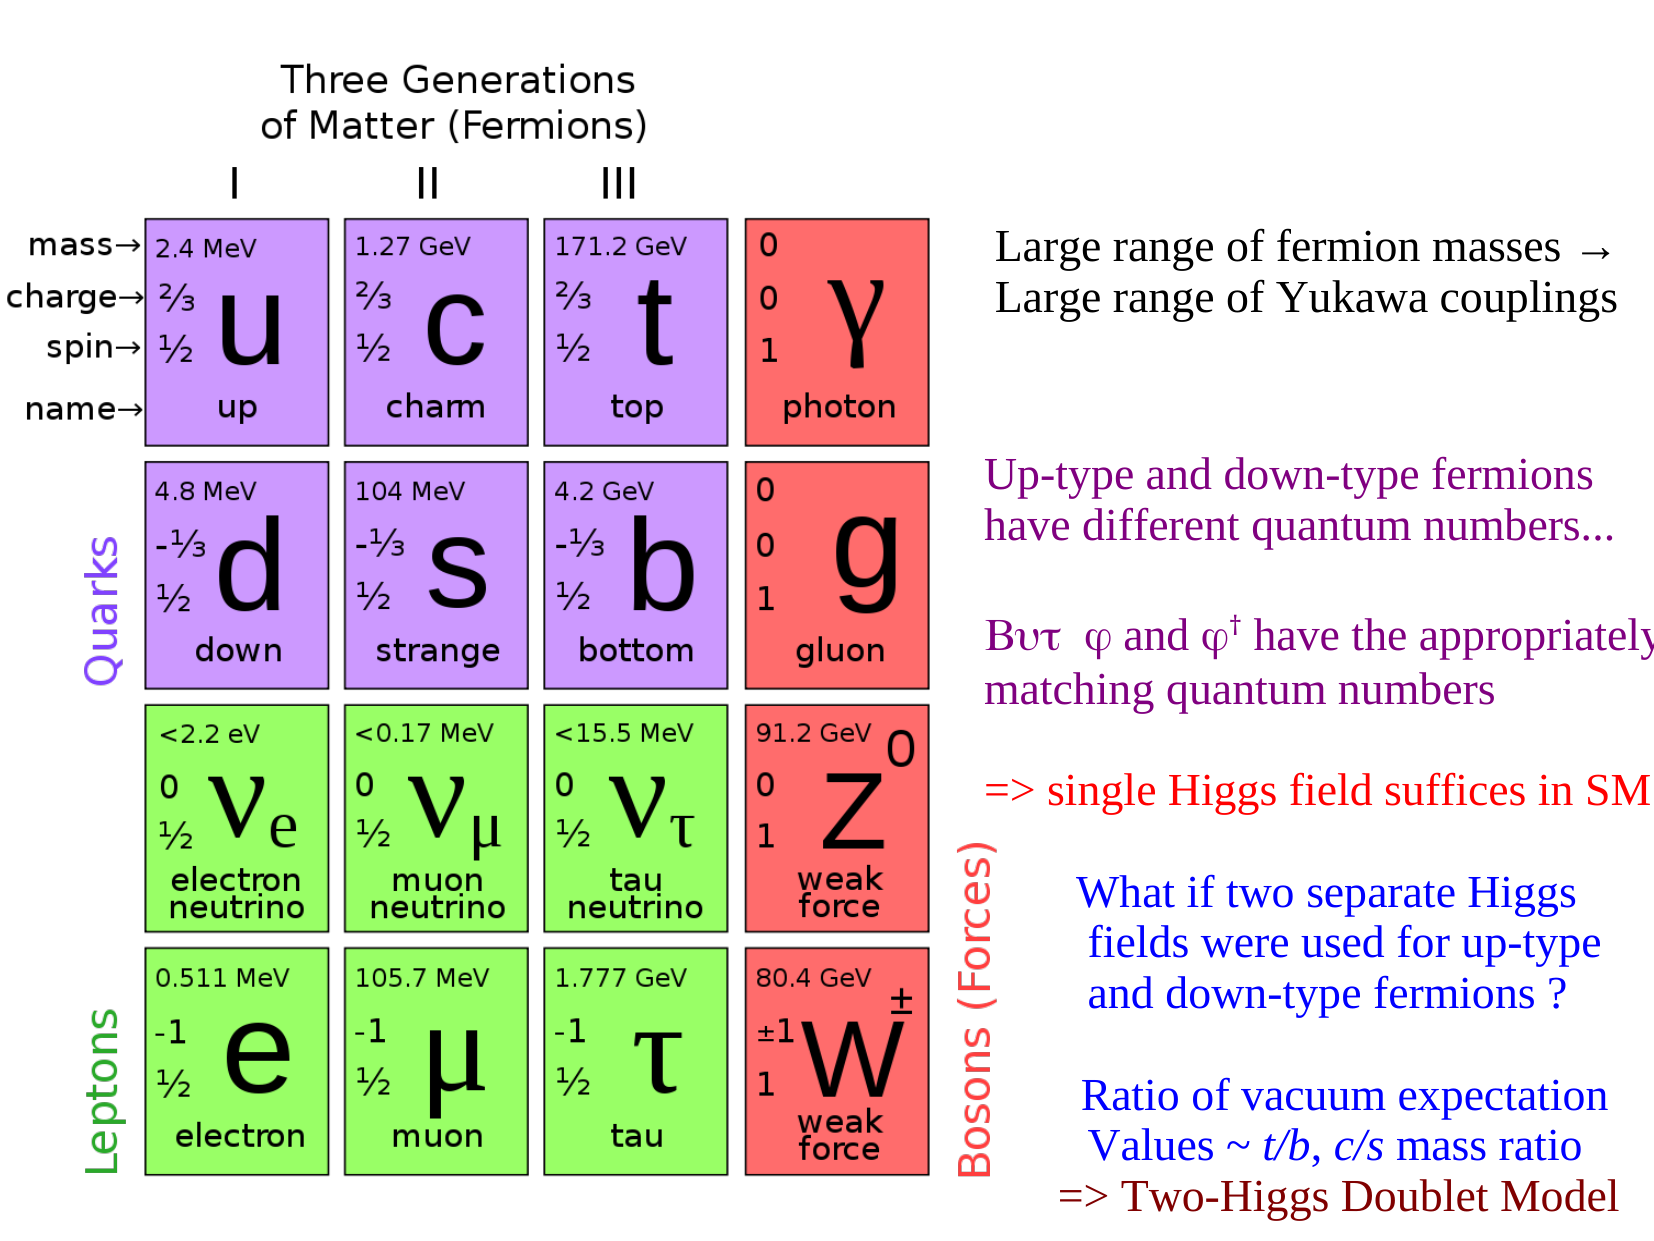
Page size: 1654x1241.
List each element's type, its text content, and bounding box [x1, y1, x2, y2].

text_box Large range of fermion masses → Large range of Yukawa couplings [994, 221, 1632, 323]
picture [0, 31, 1046, 1210]
text_box Up-type and down-type fermions have different quantum numbers... But φ and φ† have the appropriately matching quantum numbers => single Higgs field suffices in SM What if two separate Higgs fields were used for up-type and down-type fermions ? Ratio of vacuum expectation Values ~ t/b, c/s mass ratio => Two-Higgs Doublet Model [984, 448, 1652, 1218]
